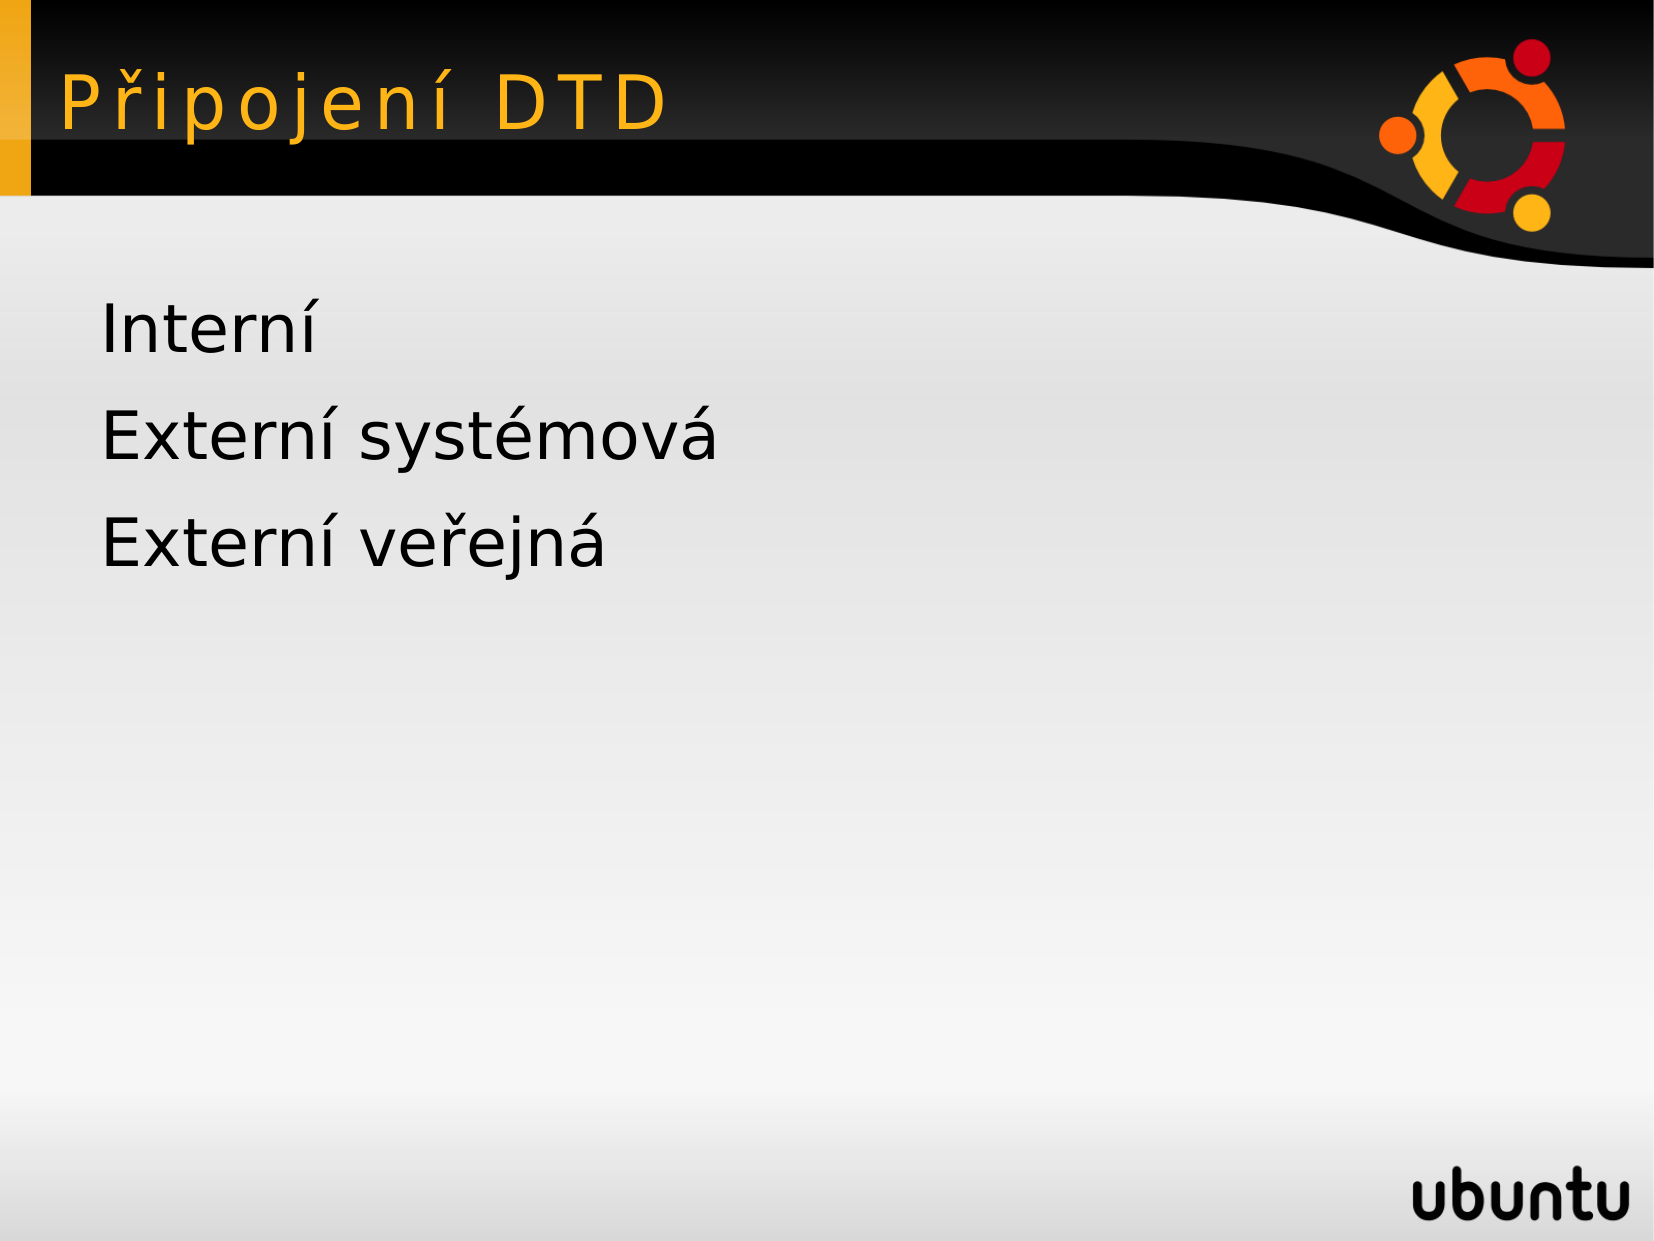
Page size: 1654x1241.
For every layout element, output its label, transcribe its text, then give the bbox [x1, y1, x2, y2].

title Připojení DTD [59, 29, 1270, 178]
picture [0, 0, 1654, 1241]
list Interní Externí systémová Externí veřejná [82, 290, 1571, 1109]
